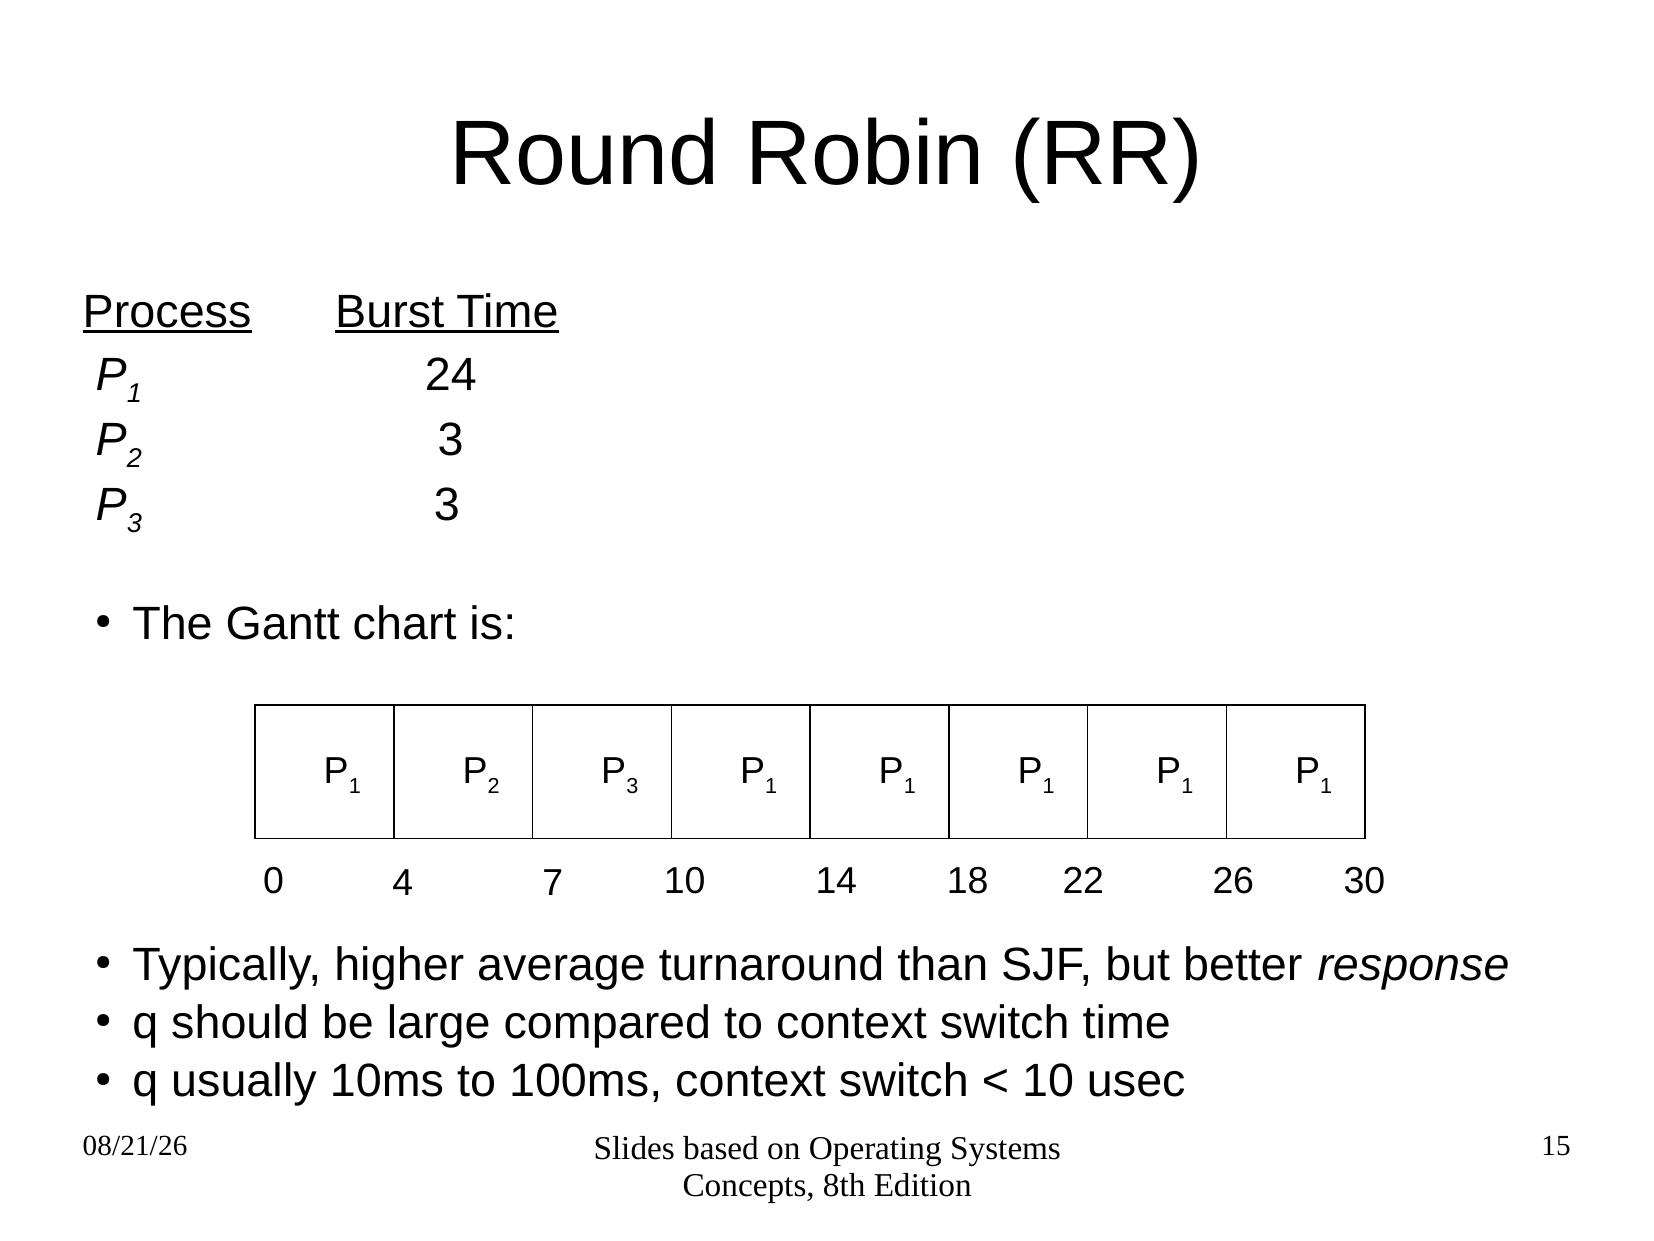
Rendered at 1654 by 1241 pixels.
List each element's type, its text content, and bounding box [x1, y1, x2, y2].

text_box P1 [948, 705, 1087, 839]
text_box 0 [212, 848, 299, 909]
text_box 18 [896, 848, 1004, 910]
text_box 7 [492, 850, 578, 912]
title Round Robin (RR) [82, 49, 1571, 257]
text_box P2 [393, 705, 532, 839]
text_box 4 [346, 850, 424, 912]
text_box P1 [1087, 705, 1226, 839]
text_box P1 [671, 705, 810, 839]
text_box P1 [810, 705, 948, 839]
list Process Burst Time P1 24 P2 3 P3 3 The Gantt chart is: Typically, higher average turnaround than SJF, but better response q should be large compared to context switch time q usually 10ms to 100ms, context switch < 10 usec [82, 290, 1571, 1109]
text_box P1 [255, 705, 393, 839]
text_box 30 [1293, 848, 1401, 910]
text_box 10 [613, 848, 721, 910]
text_box 26 [1162, 848, 1269, 910]
text_box 14 [765, 848, 872, 910]
text_box 22 [1012, 848, 1119, 910]
text_box P3 [532, 705, 671, 839]
text_box P1 [1226, 705, 1366, 839]
